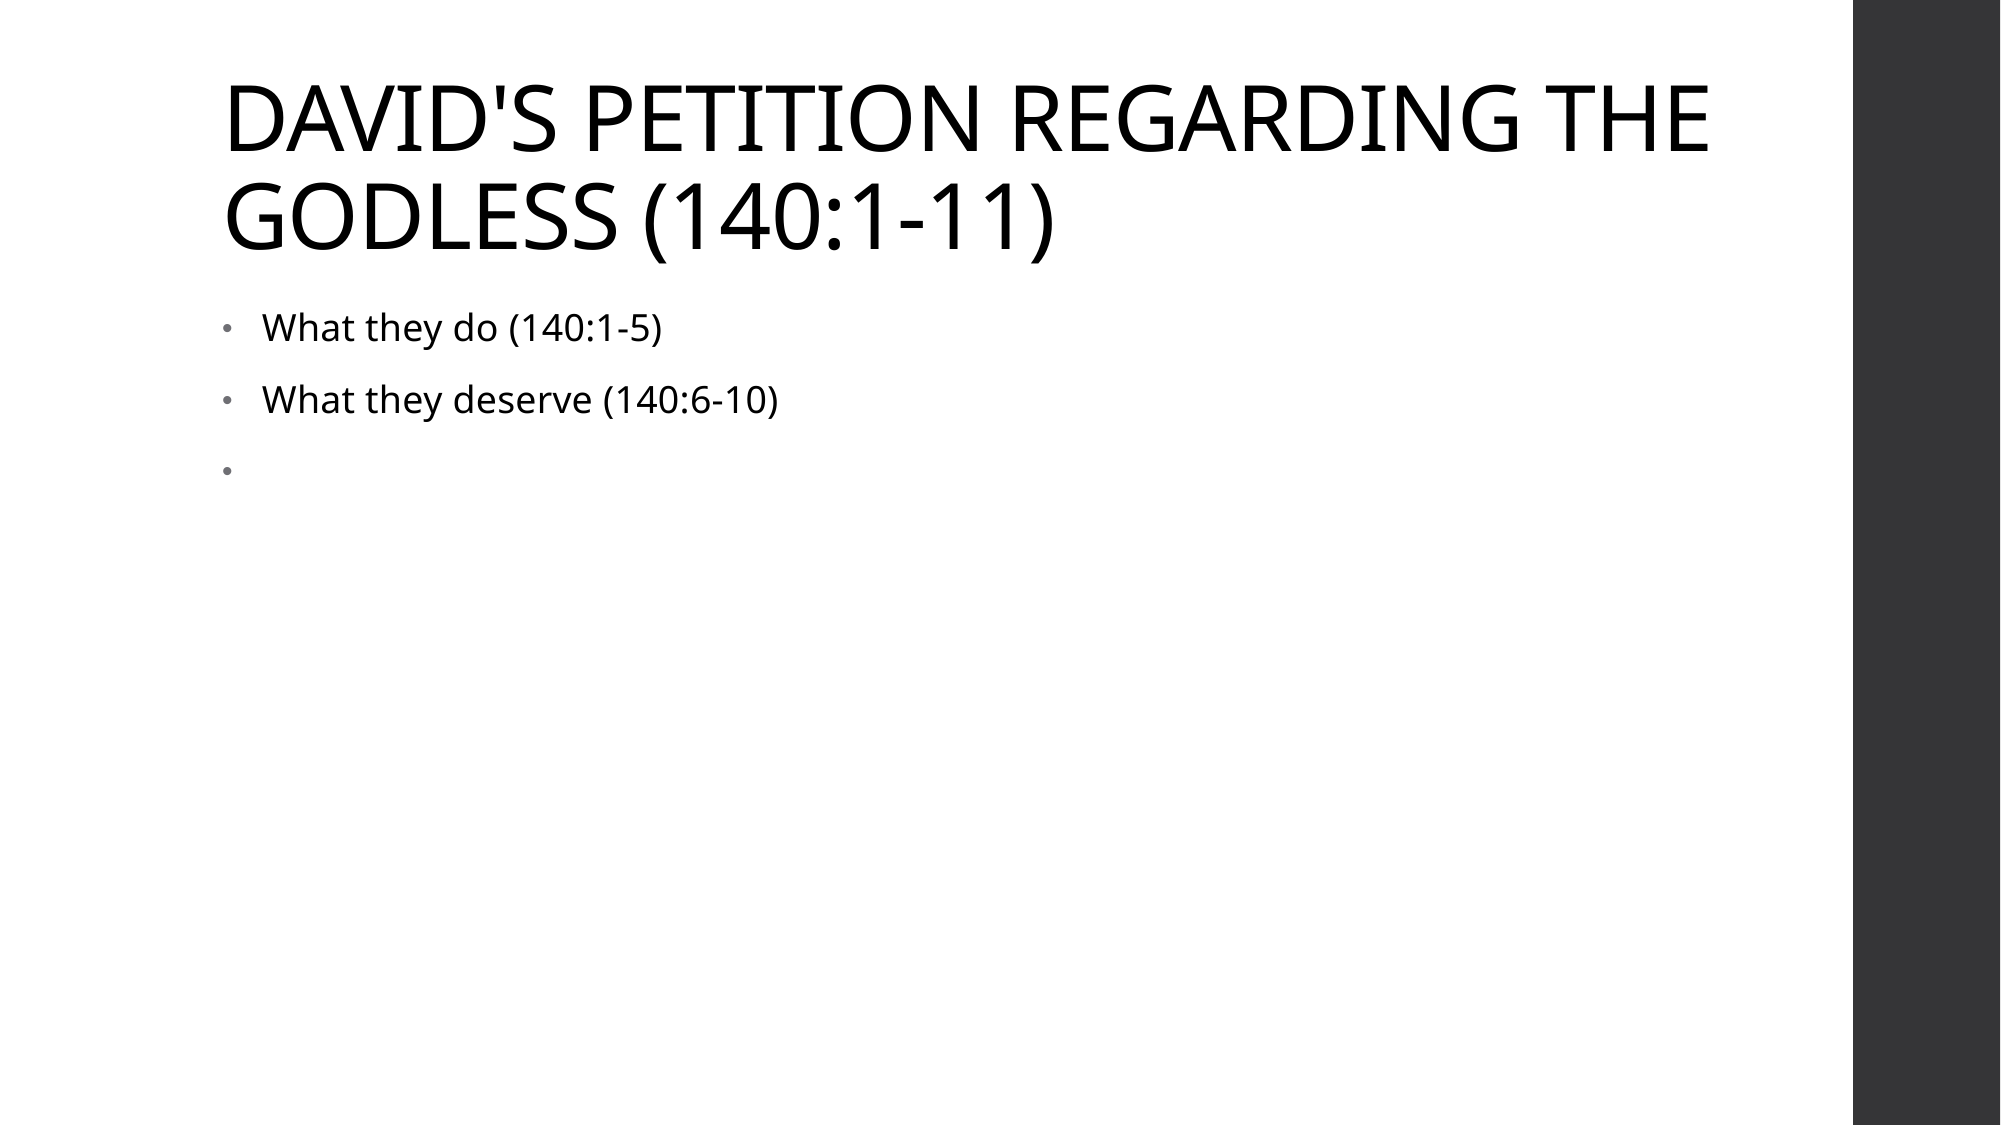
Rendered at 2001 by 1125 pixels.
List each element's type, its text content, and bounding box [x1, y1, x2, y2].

list What they do (140:1-5) What they deserve (140:6-10) [206, 299, 1617, 1014]
title DAVID'S PETITION REGARDING THE GODLESS (140:1-11) [206, 60, 1797, 278]
